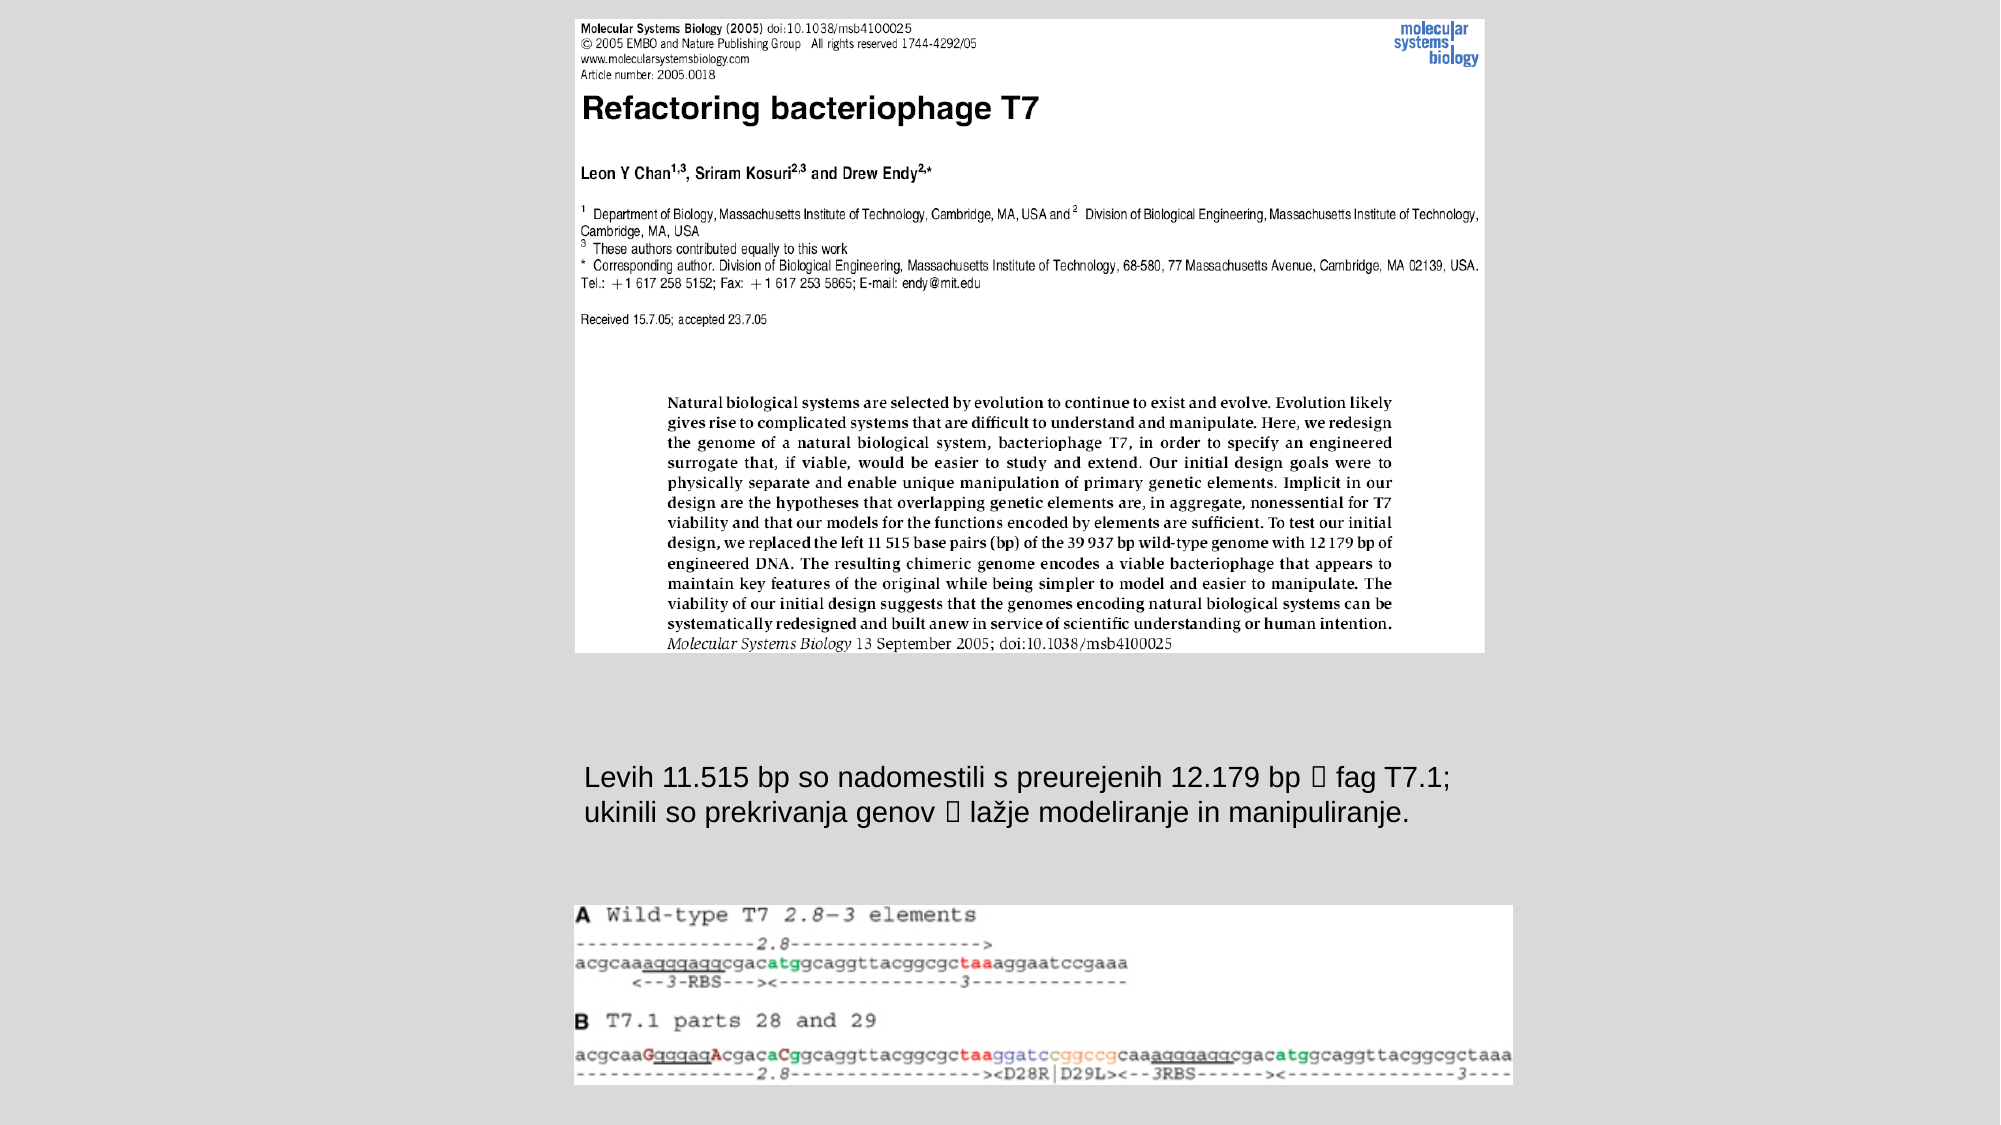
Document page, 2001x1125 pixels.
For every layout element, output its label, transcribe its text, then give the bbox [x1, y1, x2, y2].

picture [574, 905, 1513, 1085]
text_box Levih 11.515 bp so nadomestili s preurejenih 12.179 bp  fag T7.1; ukinili so prekrivanja genov  lažje modeliranje in manipuliranje. [569, 751, 1466, 837]
picture [574, 19, 1485, 653]
